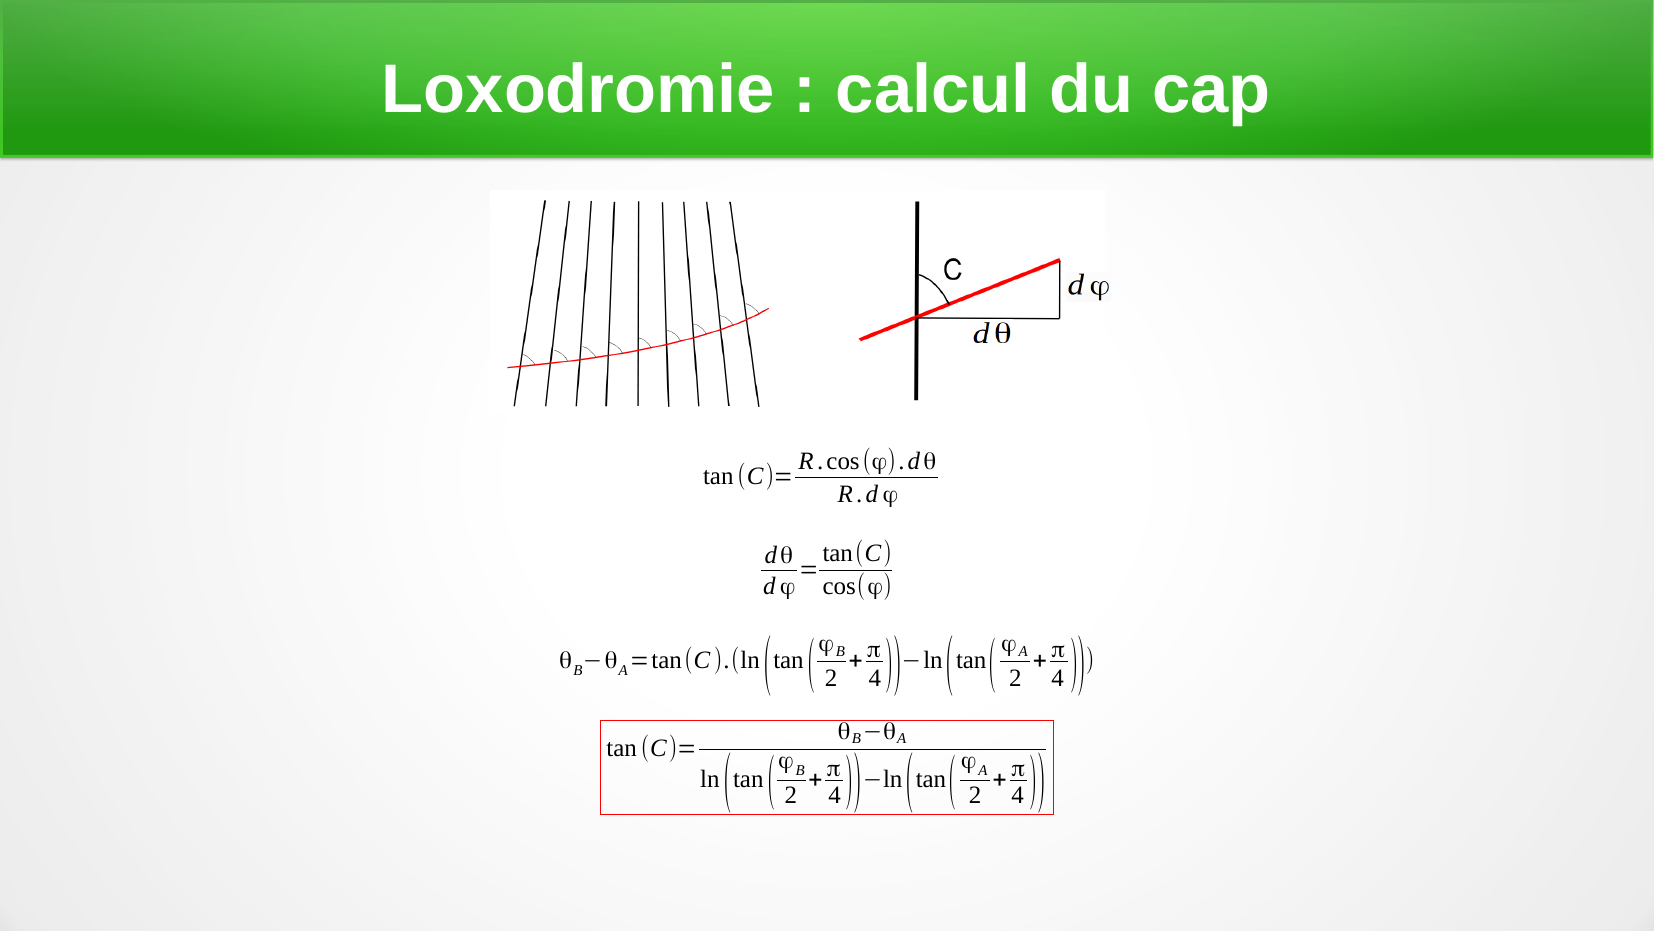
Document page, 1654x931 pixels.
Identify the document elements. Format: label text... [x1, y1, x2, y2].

picture [490, 190, 1111, 414]
chart [753, 538, 900, 603]
chart [552, 633, 1101, 697]
chart [600, 720, 1054, 815]
chart [696, 445, 946, 508]
title Loxodromie : calcul du cap [82, 35, 1571, 142]
